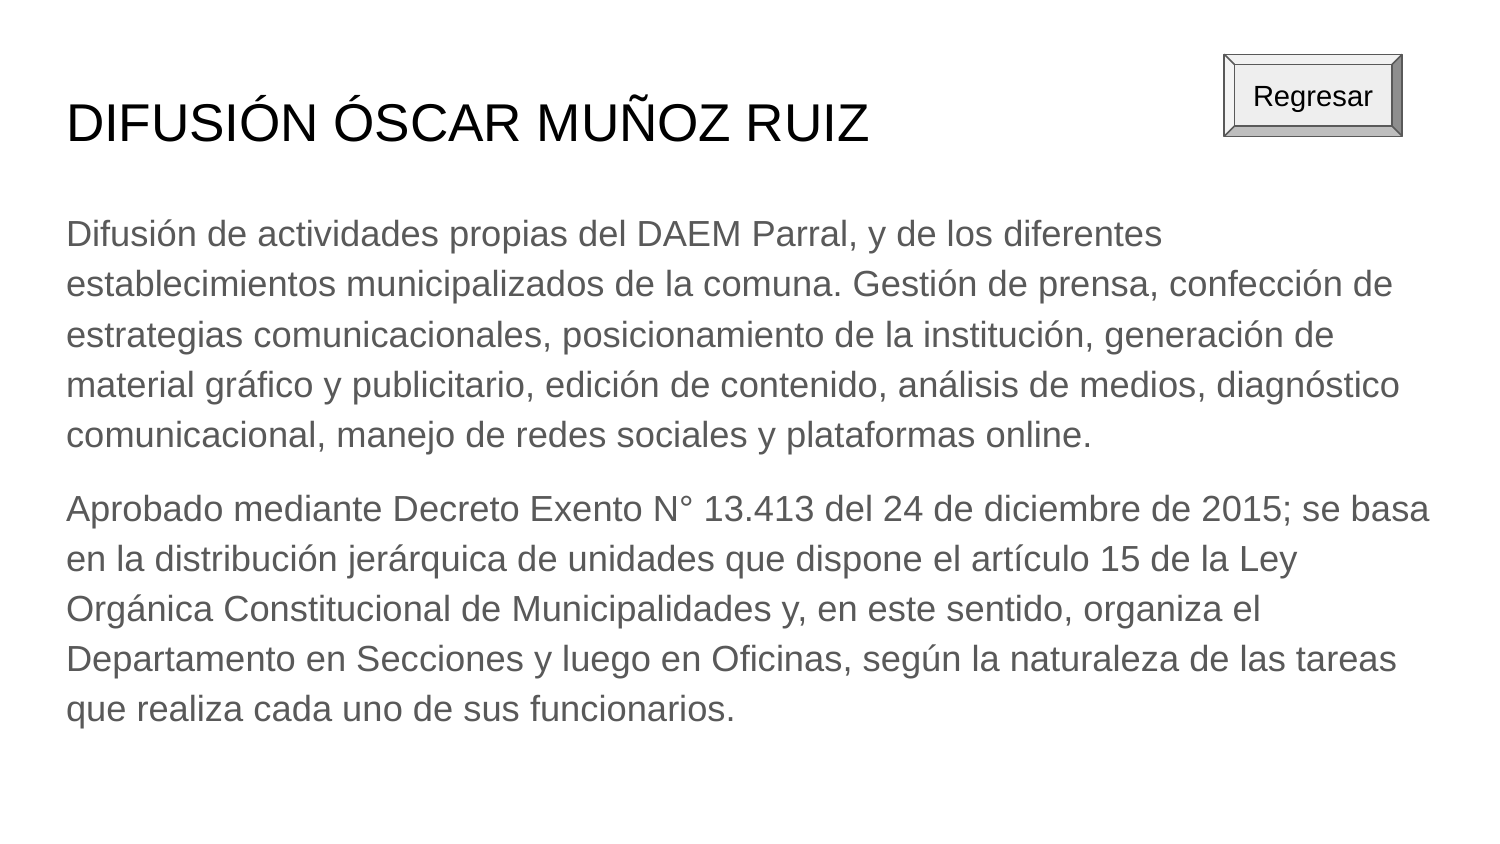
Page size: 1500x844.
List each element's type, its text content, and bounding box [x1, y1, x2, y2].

title DIFUSIÓN ÓSCAR MUÑOZ RUIZ [51, 72, 1449, 167]
text_box Regresar [1235, 65, 1391, 126]
list Difusión de actividades propias del DAEM Parral, y de los diferentes establecimientos municipalizados de la comuna. Gestión de prensa, confección de estrategias comunicacionales, posicionamiento de la institución, generación de material gráfico y publicitario, edición de contenido, análisis de medios, diagnóstico comunicacional, manejo de redes sociales y plataformas online. Aprobado mediante Decreto Exento N° 13.413 del 24 de diciembre de 2015; se basa en la distribución jerárquica de unidades que dispone el artículo 15 de la Ley Orgánica Constitucional de Municipalidades y, en este sentido, organiza el Departamento en Secciones y luego en Oficinas, según la naturaleza de las tareas que realiza cada uno de sus funcionarios. [51, 189, 1449, 750]
